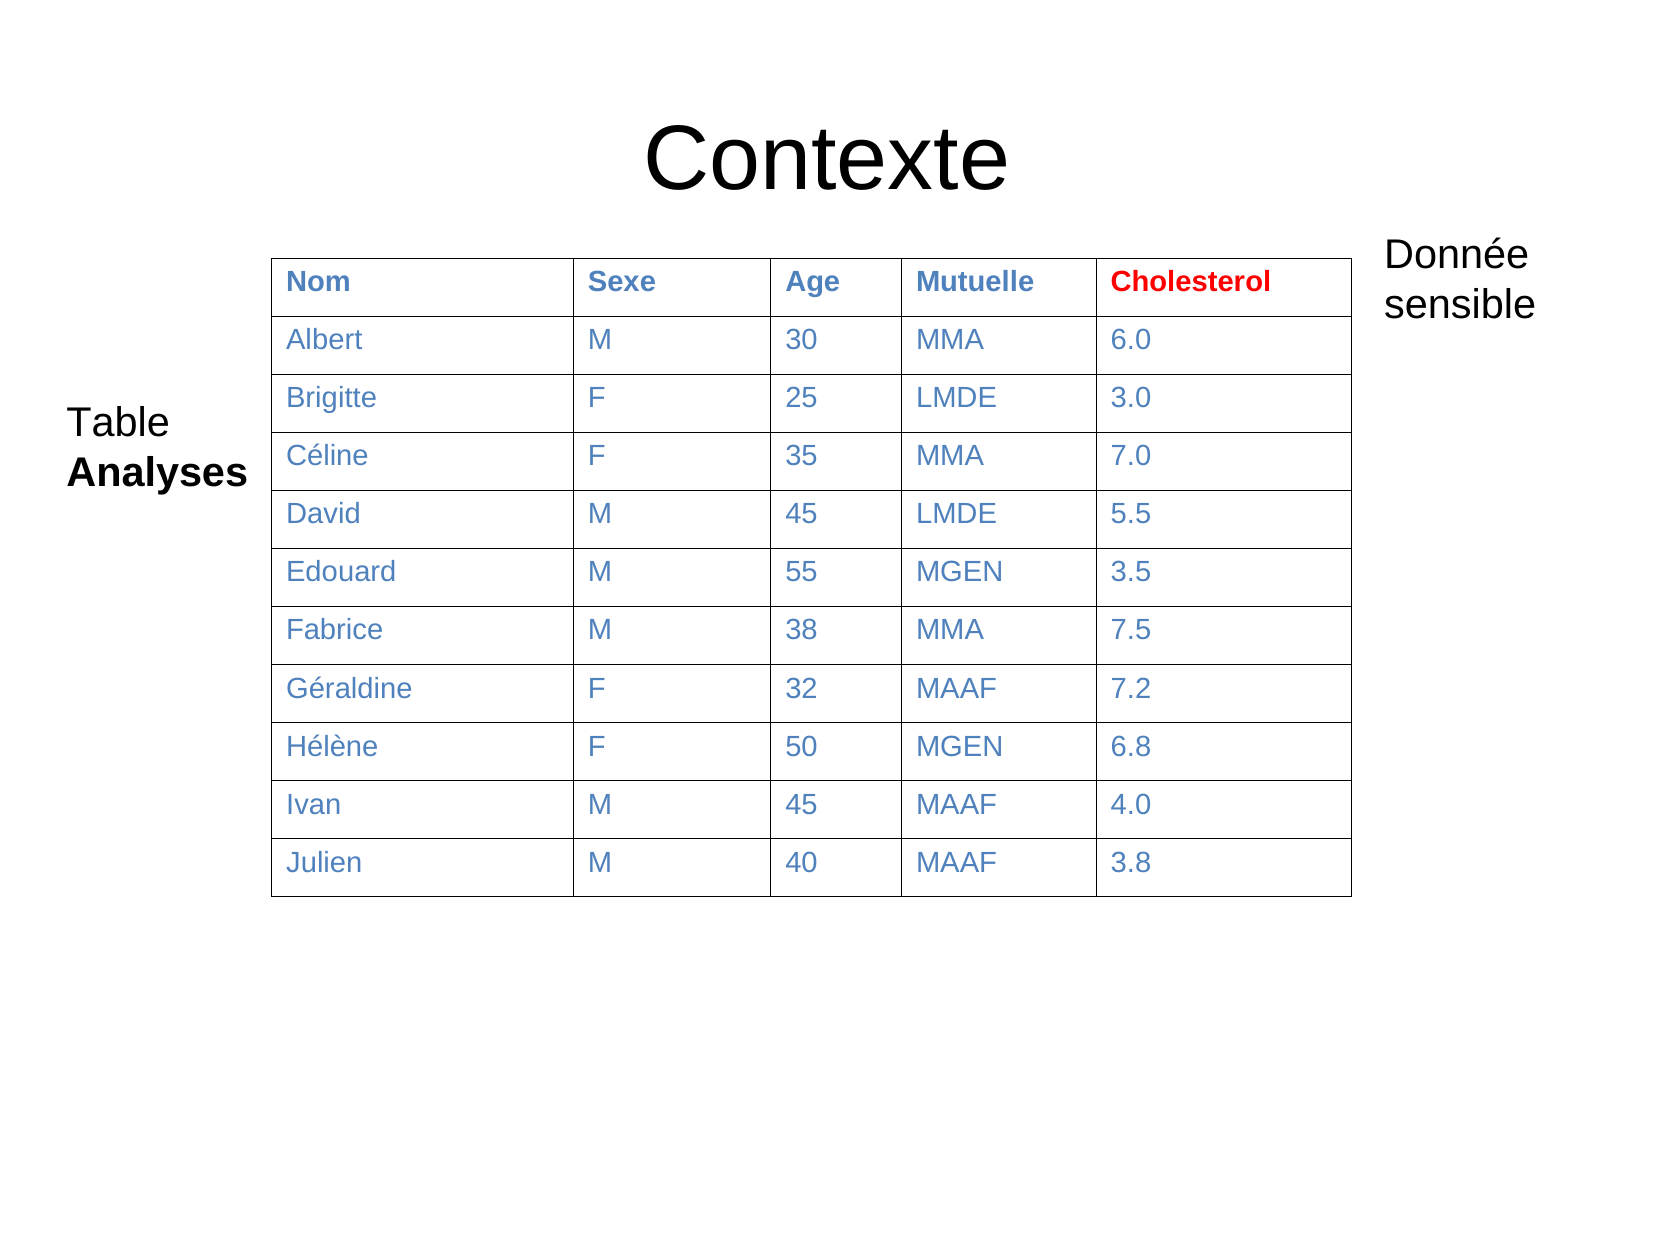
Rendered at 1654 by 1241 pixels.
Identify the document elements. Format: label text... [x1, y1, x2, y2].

table_cell 45 [771, 781, 901, 838]
table_cell 4.0 [1097, 781, 1351, 838]
table_cell M [574, 839, 770, 896]
table_cell MMA [902, 607, 1096, 664]
text_box Contexte [82, 49, 1571, 257]
table_header Age [771, 259, 901, 316]
table_cell David [272, 491, 573, 548]
table_cell M [574, 781, 770, 838]
table_cell 3.0 [1097, 375, 1351, 432]
table_cell F [574, 433, 770, 490]
table_cell MMA [902, 433, 1096, 490]
table_cell 50 [771, 723, 901, 780]
table_cell 30 [771, 317, 901, 374]
table_cell 3.8 [1097, 839, 1351, 896]
table_cell MAAF [902, 781, 1096, 838]
table_cell M [574, 491, 770, 548]
table_cell 6.8 [1097, 723, 1351, 780]
table_cell 45 [771, 491, 901, 548]
table_cell Hélène [272, 723, 573, 780]
table_header Mutuelle [902, 259, 1096, 316]
table_cell Ivan [272, 781, 573, 838]
table_cell 7.0 [1097, 433, 1351, 490]
table_cell M [574, 607, 770, 664]
table_cell Edouard [272, 549, 573, 606]
table_cell 32 [771, 665, 901, 722]
table_cell MAAF [902, 665, 1096, 722]
table_cell M [574, 317, 770, 374]
text_box Donnée sensible [1369, 219, 1556, 335]
table_header Nom [272, 259, 573, 316]
table_cell 38 [771, 607, 901, 664]
table_cell Albert [272, 317, 573, 374]
table_cell F [574, 665, 770, 722]
table_header Cholesterol [1097, 259, 1351, 316]
table_cell 55 [771, 549, 901, 606]
table_cell MMA [902, 317, 1096, 374]
table_cell 6.0 [1097, 317, 1351, 374]
table_cell 40 [771, 839, 901, 896]
table_cell MGEN [902, 549, 1096, 606]
table_cell 35 [771, 433, 901, 490]
table_cell F [574, 723, 770, 780]
table_header Sexe [574, 259, 770, 316]
table_cell Géraldine [272, 665, 573, 722]
table_cell 7.5 [1097, 607, 1351, 664]
table_cell MGEN [902, 723, 1096, 780]
table_cell LMDE [902, 491, 1096, 548]
table_cell Julien [272, 839, 573, 896]
table_cell M [574, 549, 770, 606]
table_cell 5.5 [1097, 491, 1351, 548]
table_cell Fabrice [272, 607, 573, 664]
table_cell 3.5 [1097, 549, 1351, 606]
table_cell MAAF [902, 839, 1096, 896]
table_cell Céline [272, 433, 573, 490]
text_box Table Analyses [51, 387, 264, 503]
table_cell F [574, 375, 770, 432]
table_cell Brigitte [272, 375, 573, 432]
table_cell LMDE [902, 375, 1096, 432]
table_cell 25 [771, 375, 901, 432]
table_cell 7.2 [1097, 665, 1351, 722]
